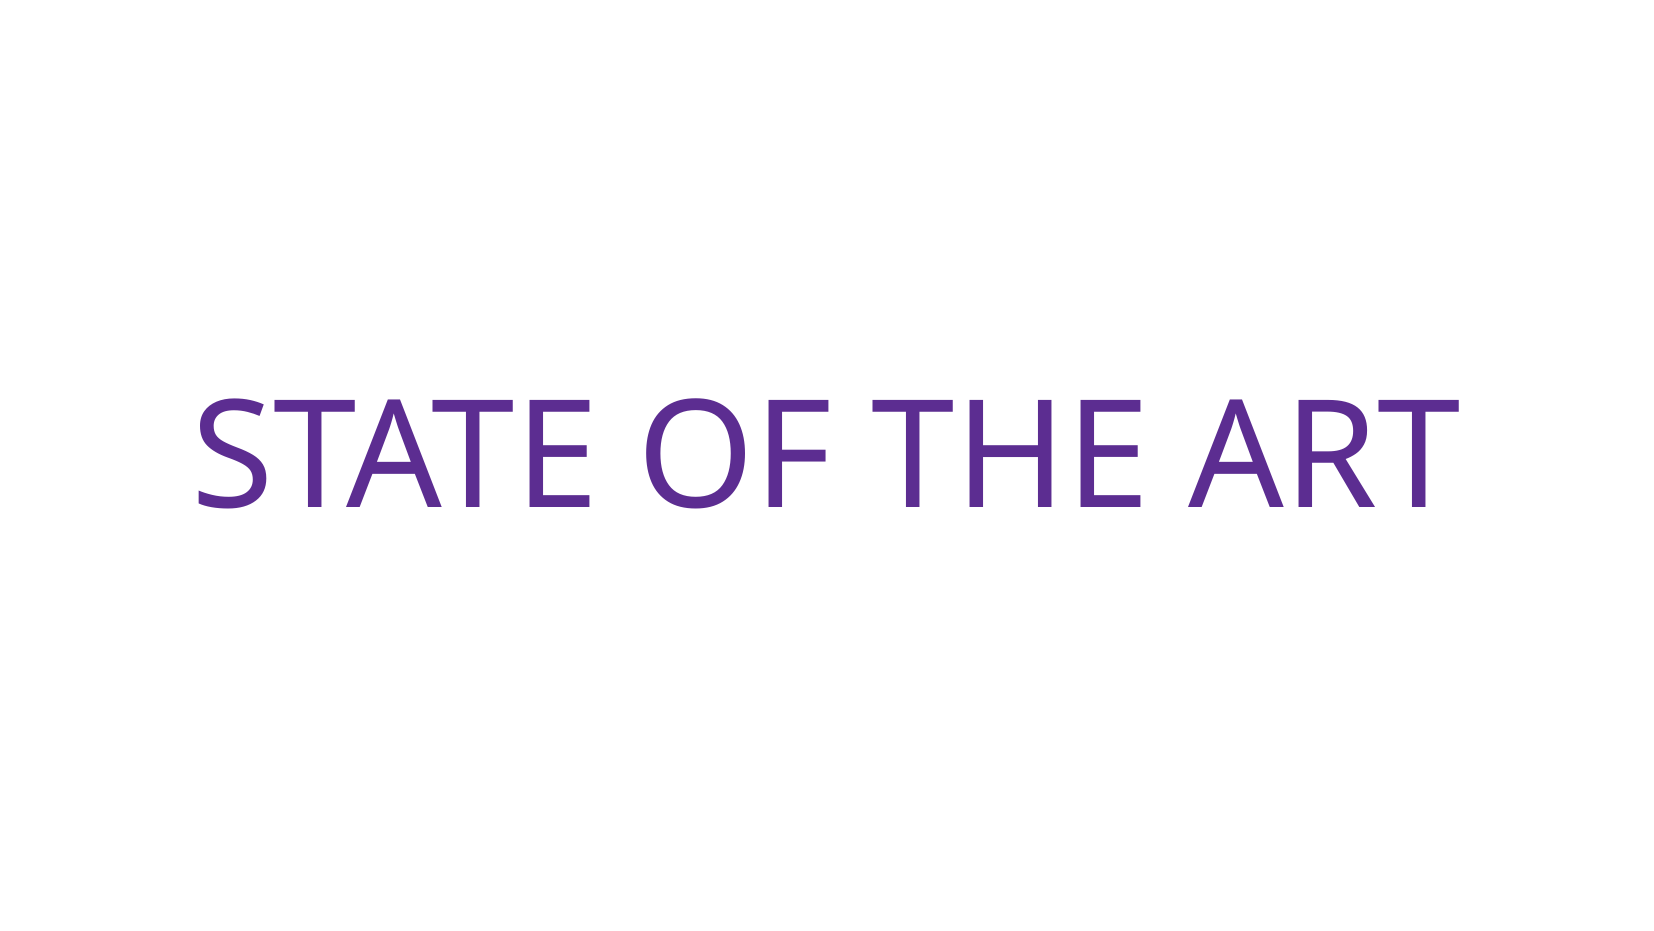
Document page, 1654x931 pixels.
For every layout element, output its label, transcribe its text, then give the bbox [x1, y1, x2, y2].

title STATE OF THE ART [0, 366, 1654, 534]
